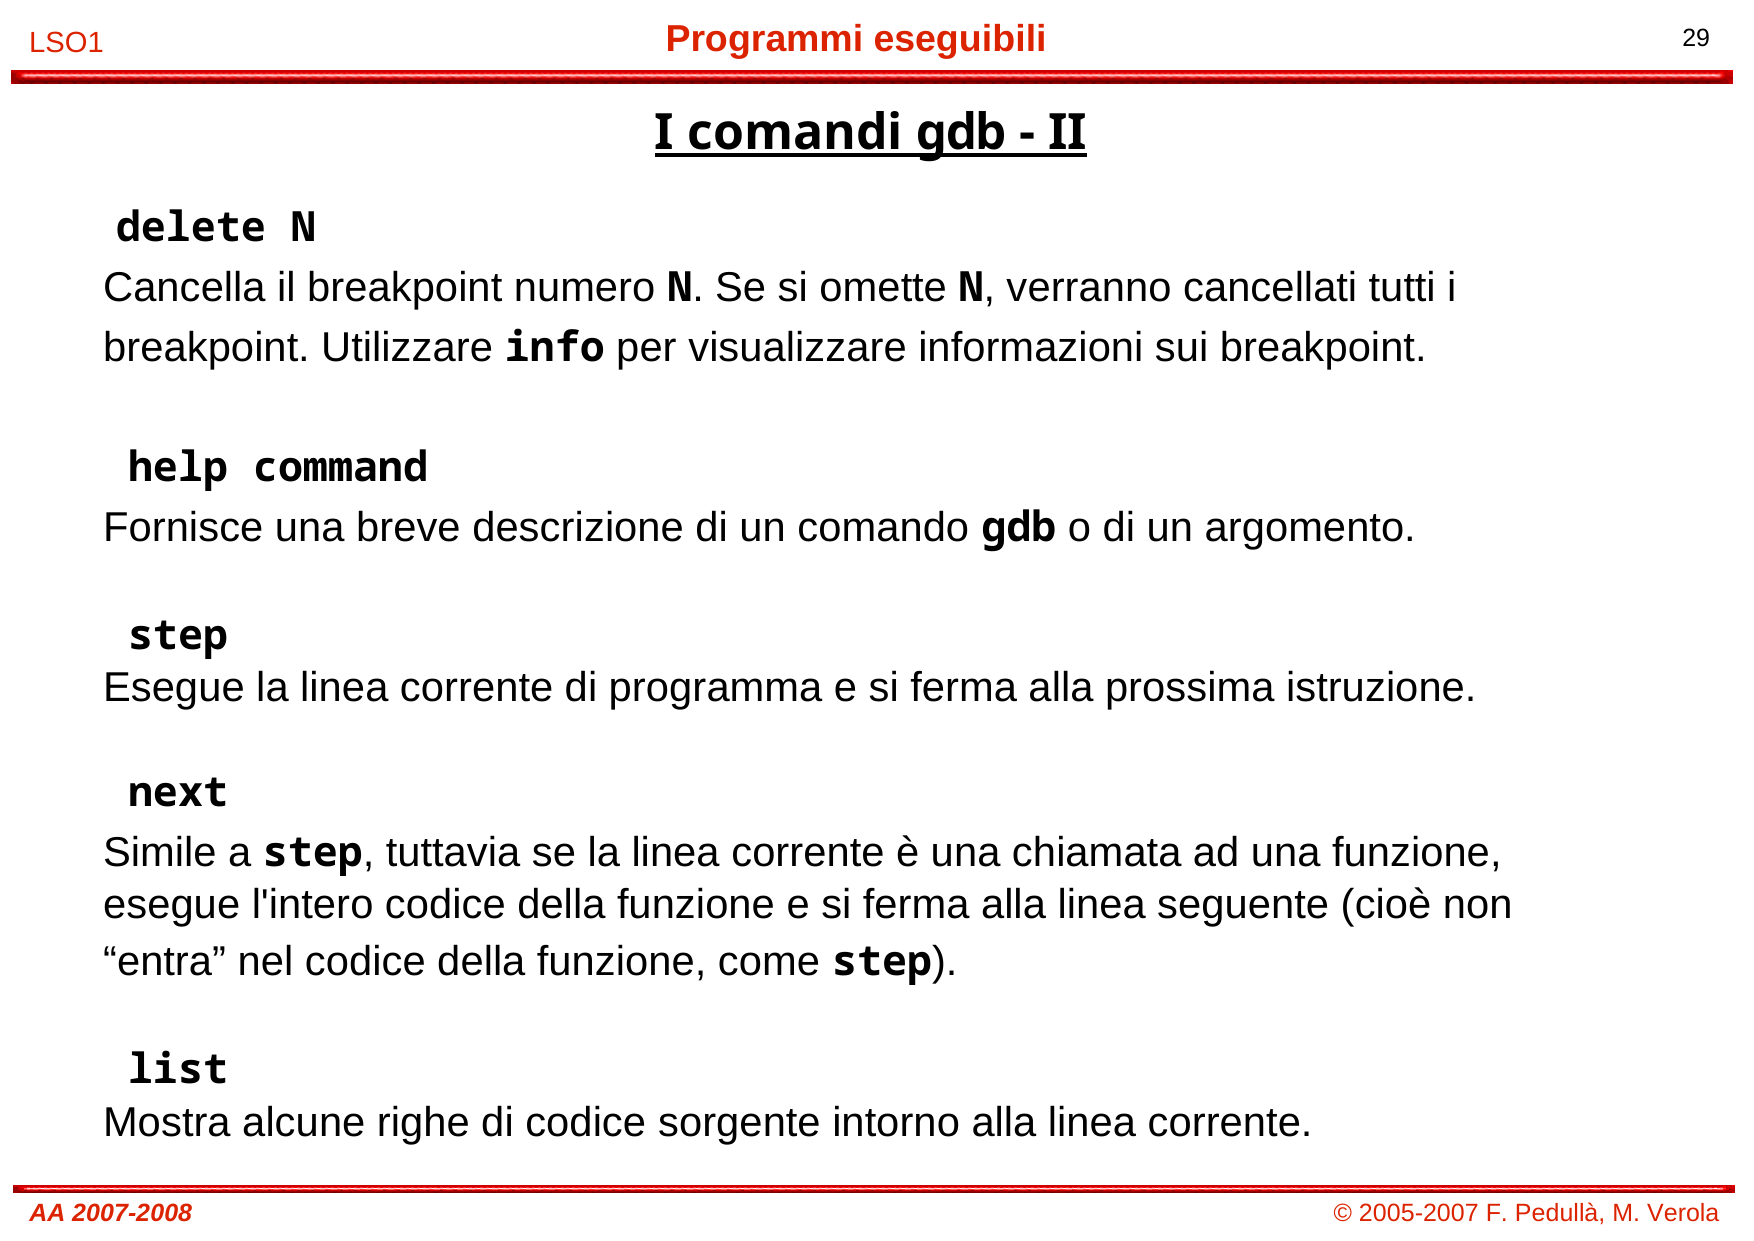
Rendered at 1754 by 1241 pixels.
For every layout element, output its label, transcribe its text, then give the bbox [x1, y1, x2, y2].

title I comandi gdb - II [383, 84, 1359, 180]
picture [13, 1185, 1735, 1193]
picture [11, 70, 1733, 84]
text_box delete N Cancella il breakpoint numero N. Se si omette N, verranno cancellati tutti i breakpoint. Utilizzare info per visualizzare informazioni sui breakpoint. help command Fornisce una breve descrizione di un comando gdb o di un argomento. step Esegue la linea corrente di programma e si ferma alla prossima istruzione. next Simile a step, tuttavia se la linea corrente è una chiamata ad una funzione, esegue l'intero codice della funzione e si ferma alla linea seguente (cioè non “entra” nel codice della funzione, come step). list Mostra alcune righe di codice sorgente intorno alla linea corrente. [103, 194, 1636, 1104]
